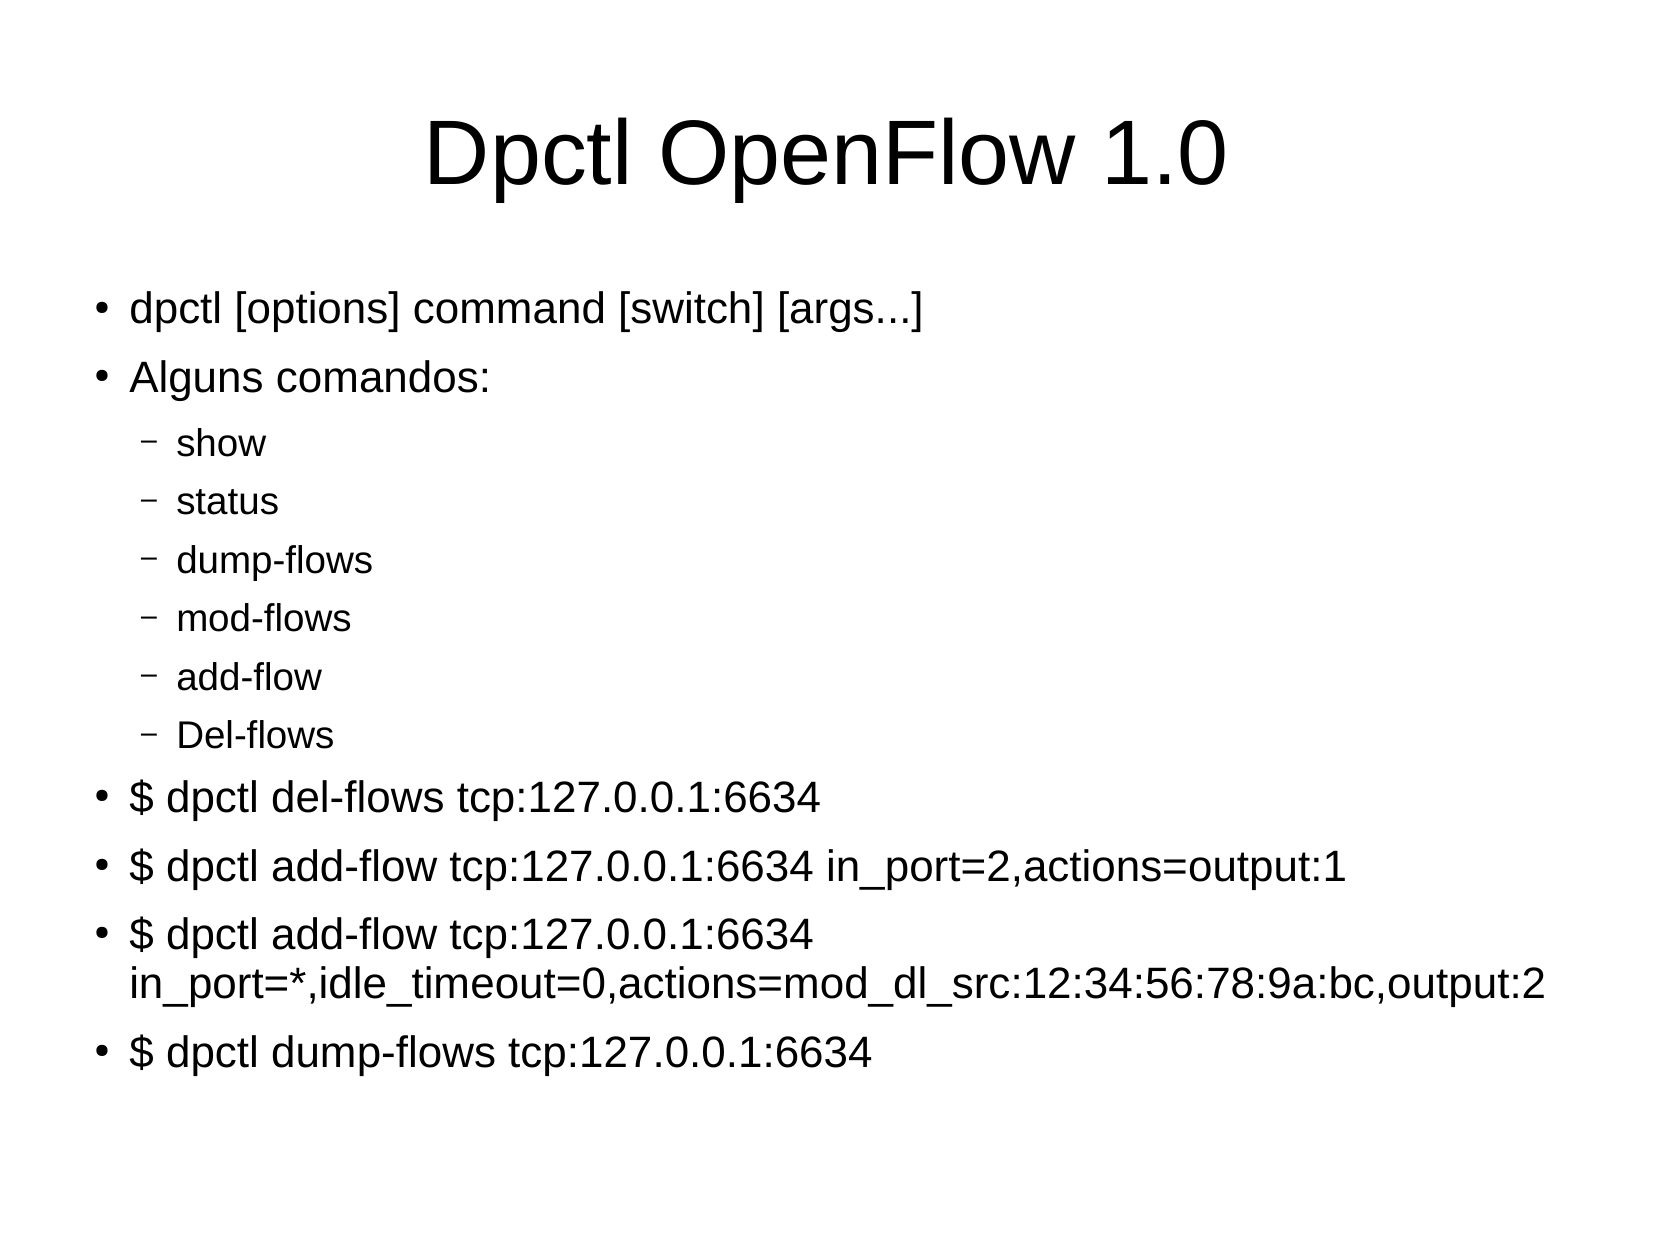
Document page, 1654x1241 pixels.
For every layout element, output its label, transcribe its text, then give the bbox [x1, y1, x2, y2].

list dpctl [options] command [switch] [args...] Alguns comandos: show status dump-flows mod-flows add-flow Del-flows $ dpctl del-flows tcp:127.0.0.1:6634 $ dpctl add-flow tcp:127.0.0.1:6634 in_port=2,actions=output:1 $ dpctl add-flow tcp:127.0.0.1:6634 in_port=*,idle_timeout=0,actions=mod_dl_src:12:34:56:78:9a:bc,output:2 $ dpctl dump-flows tcp:127.0.0.1:6634 [82, 284, 1571, 1099]
title Dpctl OpenFlow 1.0 [82, 49, 1571, 257]
